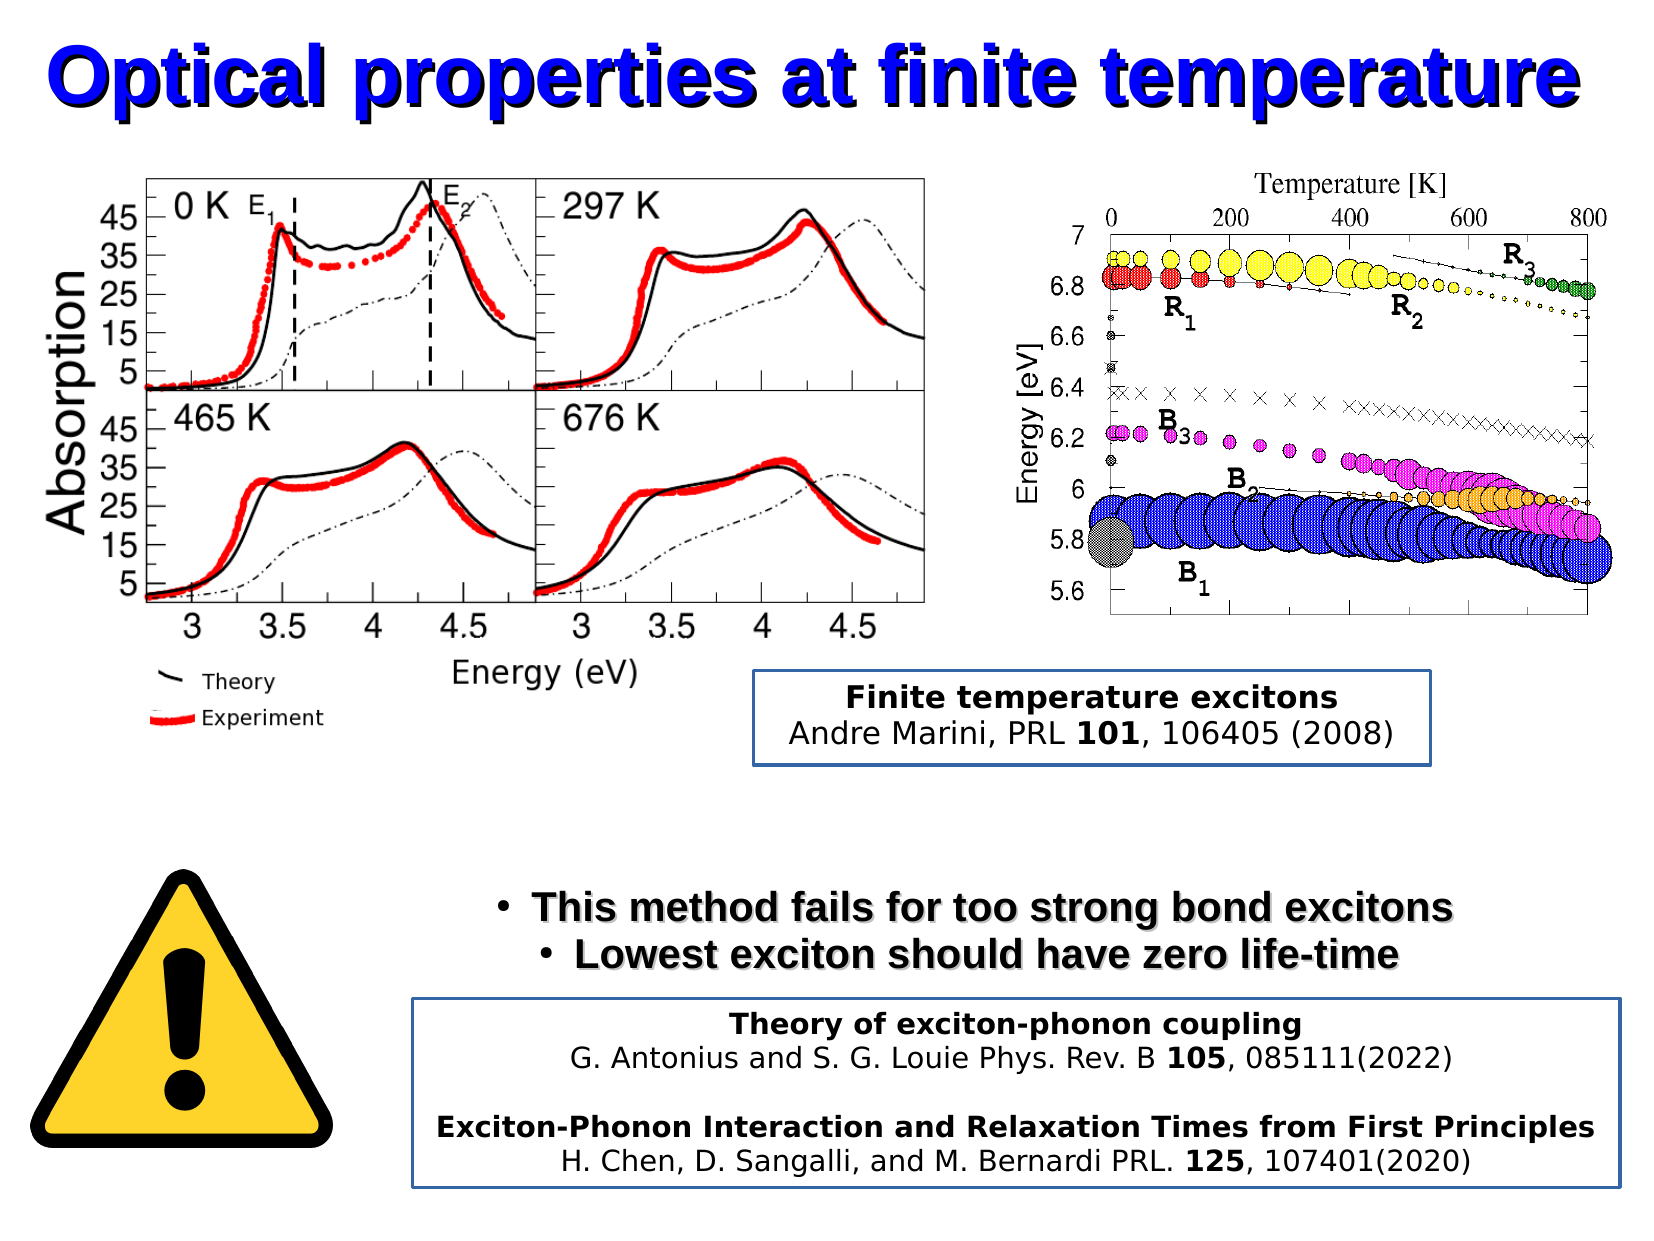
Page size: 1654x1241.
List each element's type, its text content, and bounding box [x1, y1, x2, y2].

text_box Optical properties at finite temperature [15, 21, 1636, 127]
picture [30, 869, 333, 1148]
picture [1008, 165, 1621, 616]
text_box Theory of exciton-phonon coupling G. Antonius and S. G. Louie Phys. Rev. B 105, 085111(2022) Exciton-Phonon Interaction and Relaxation Times from First Principles H. Chen, D. Sangalli, and M. Bernardi PRL. 125, 107401(2020) [412, 998, 1621, 1188]
text_box This method fails for too strong bond excitons Lowest exciton should have zero life-time [360, 876, 1591, 976]
picture [30, 164, 931, 746]
text_box Finite temperature excitons Andre Marini, PRL 101, 106405 (2008) [753, 670, 1431, 766]
